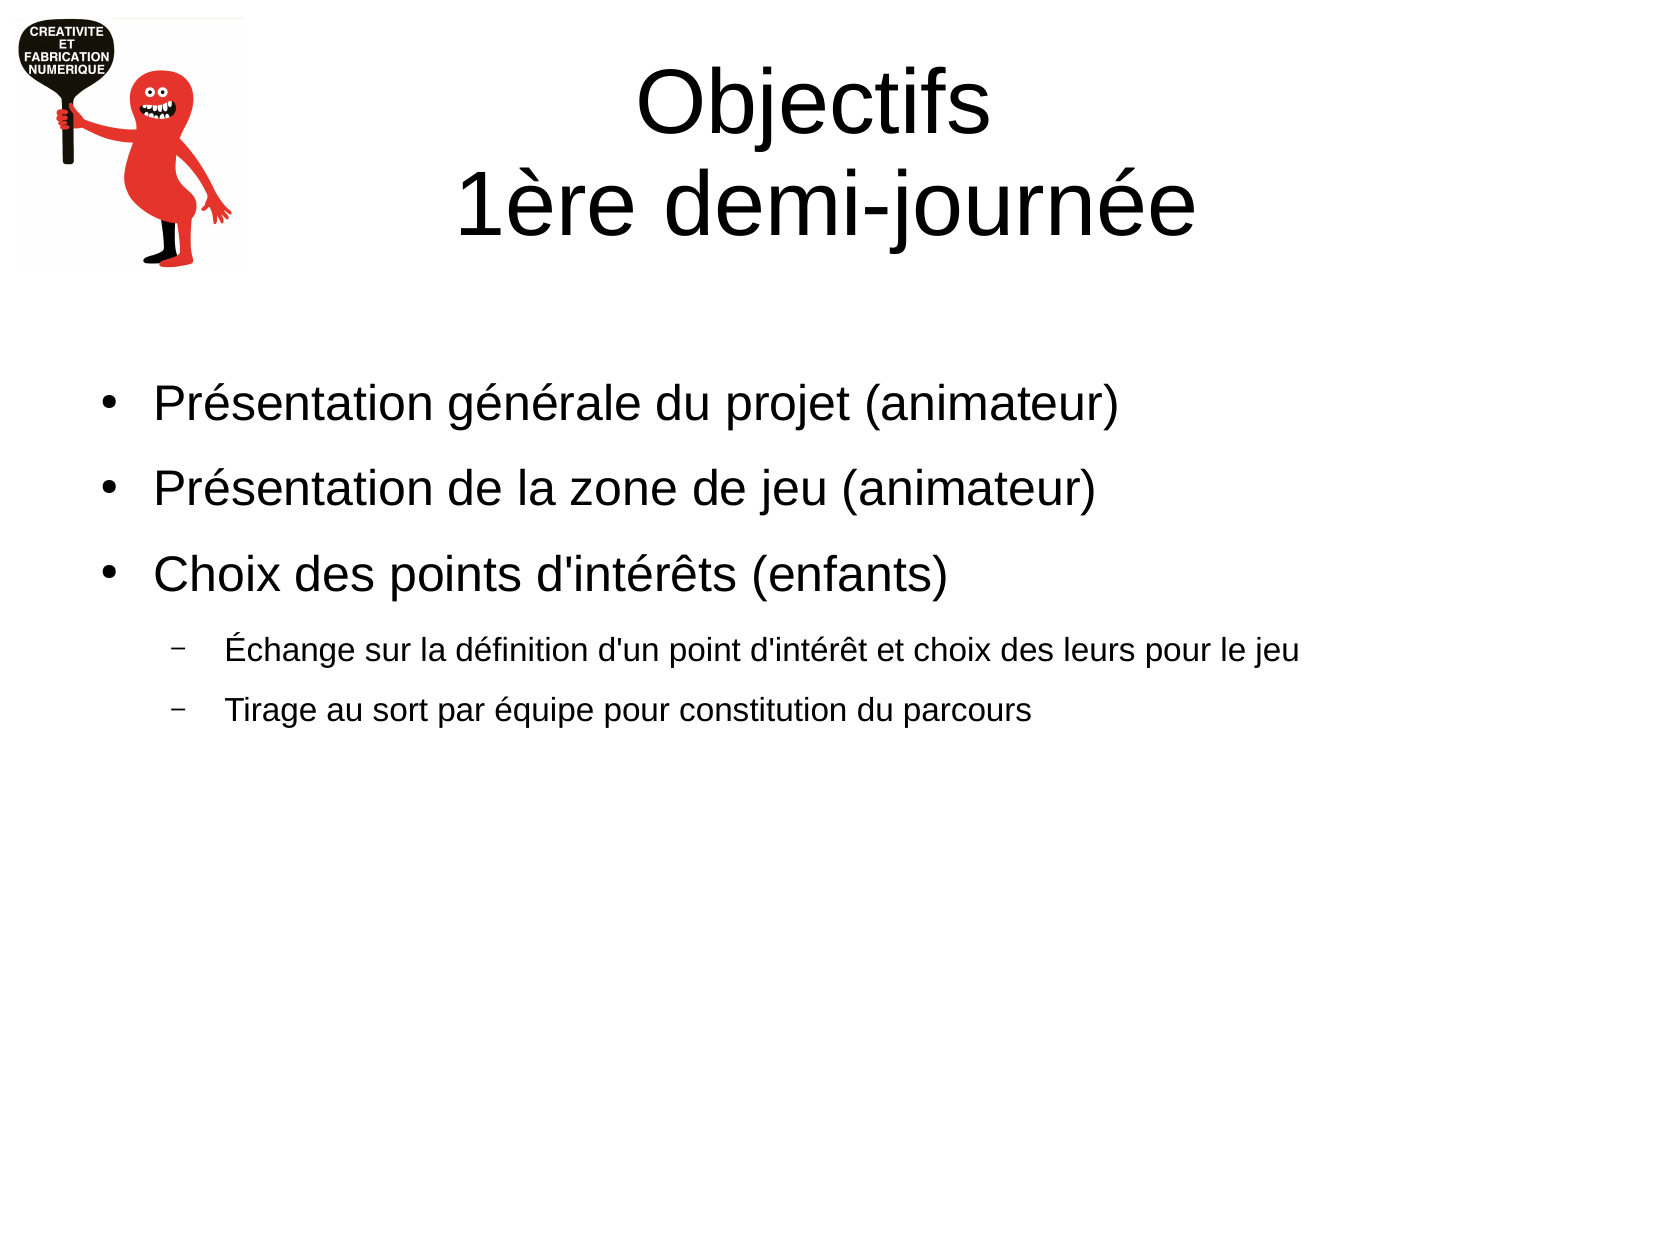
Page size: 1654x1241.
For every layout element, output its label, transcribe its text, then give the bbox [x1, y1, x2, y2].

list Présentation générale du projet (animateur) Présentation de la zone de jeu (animateur) Choix des points d'intérêts (enfants) Échange sur la définition d'un point d'intérêt et choix des leurs pour le jeu Tirage au sort par équipe pour constitution du parcours [82, 290, 1571, 1010]
title Objectifs 1ère demi-journée [243, 49, 1571, 257]
picture [15, 18, 243, 269]
